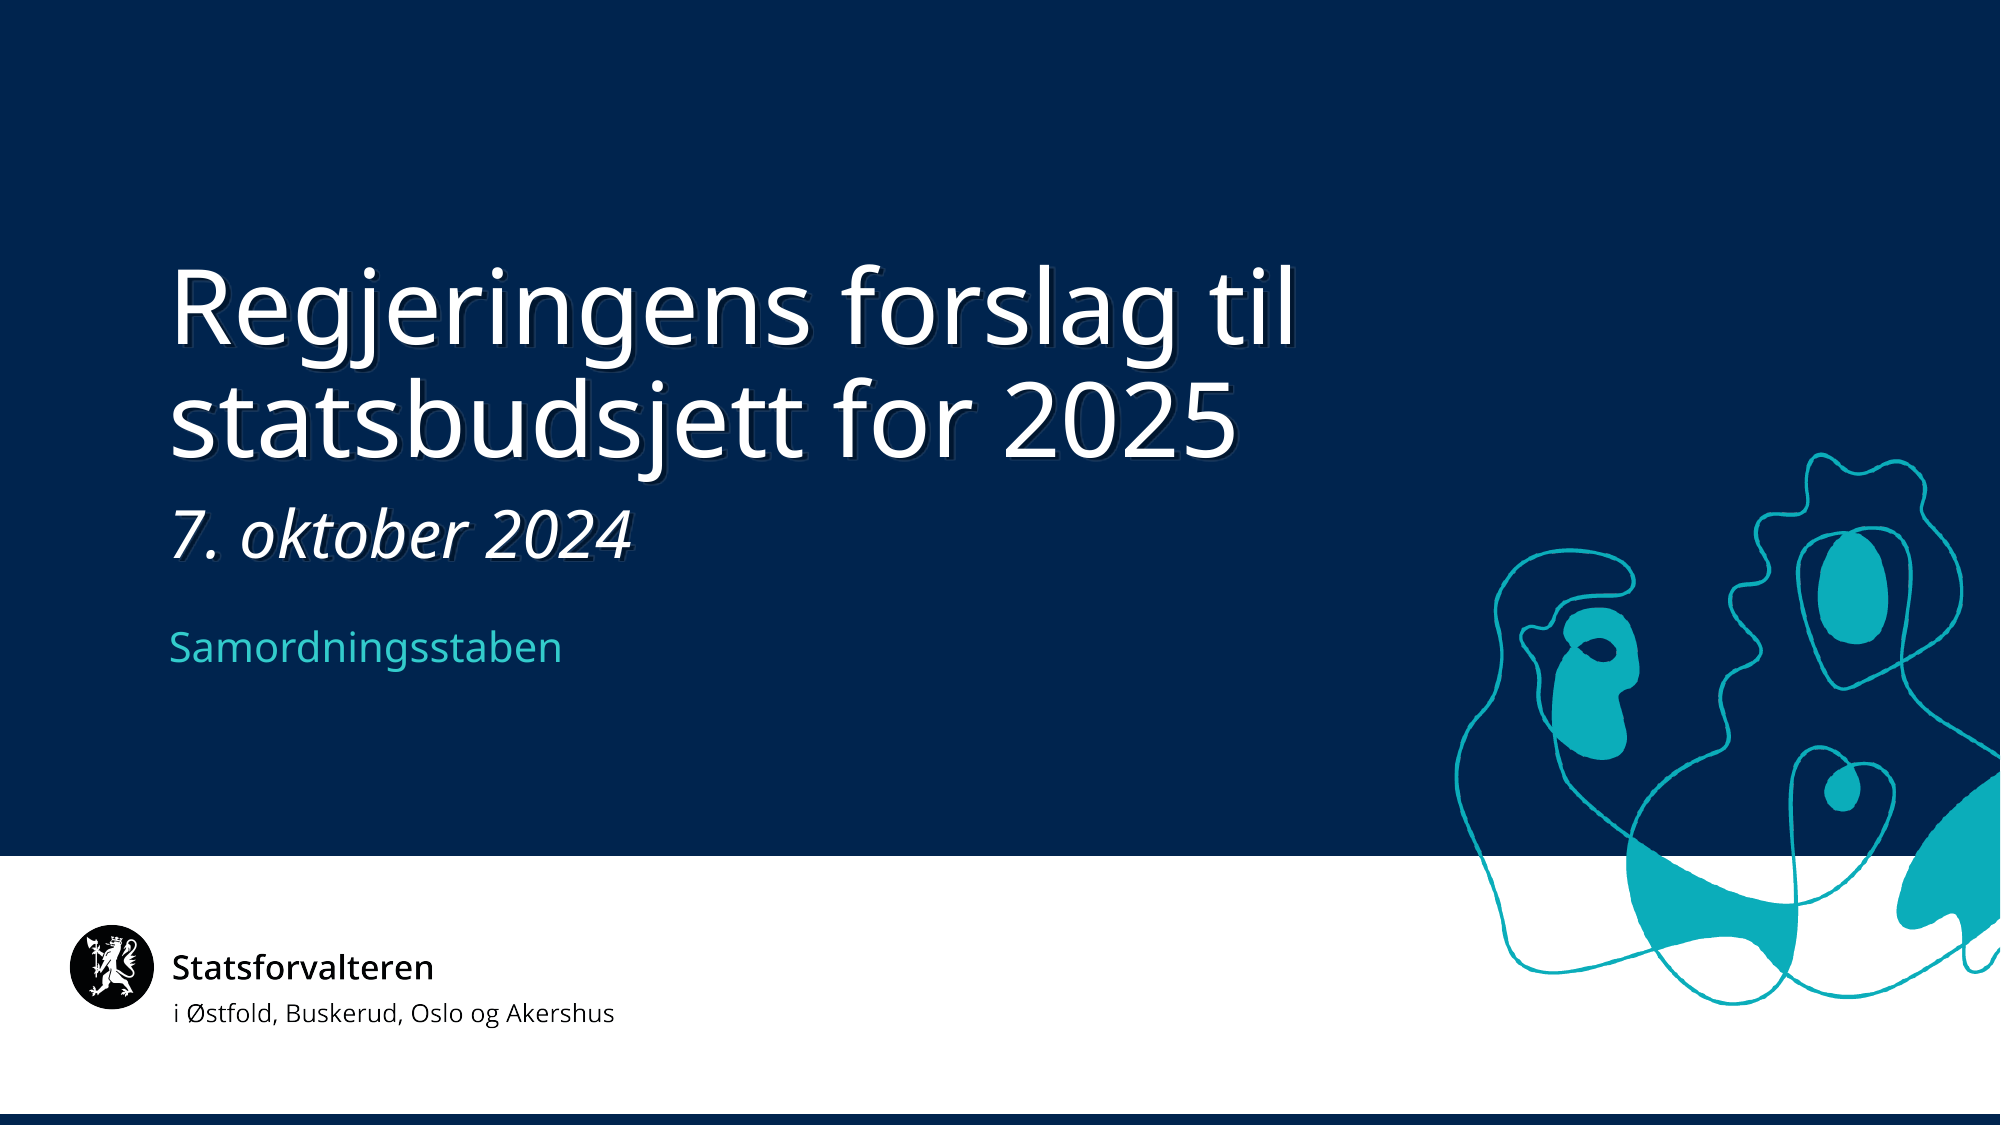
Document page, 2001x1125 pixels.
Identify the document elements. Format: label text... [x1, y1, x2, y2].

text_box Samordningsstaben [154, 619, 996, 789]
list Regjeringens forslag til statsbudsjett for 2025 7. oktober 2024 [153, 157, 1797, 580]
